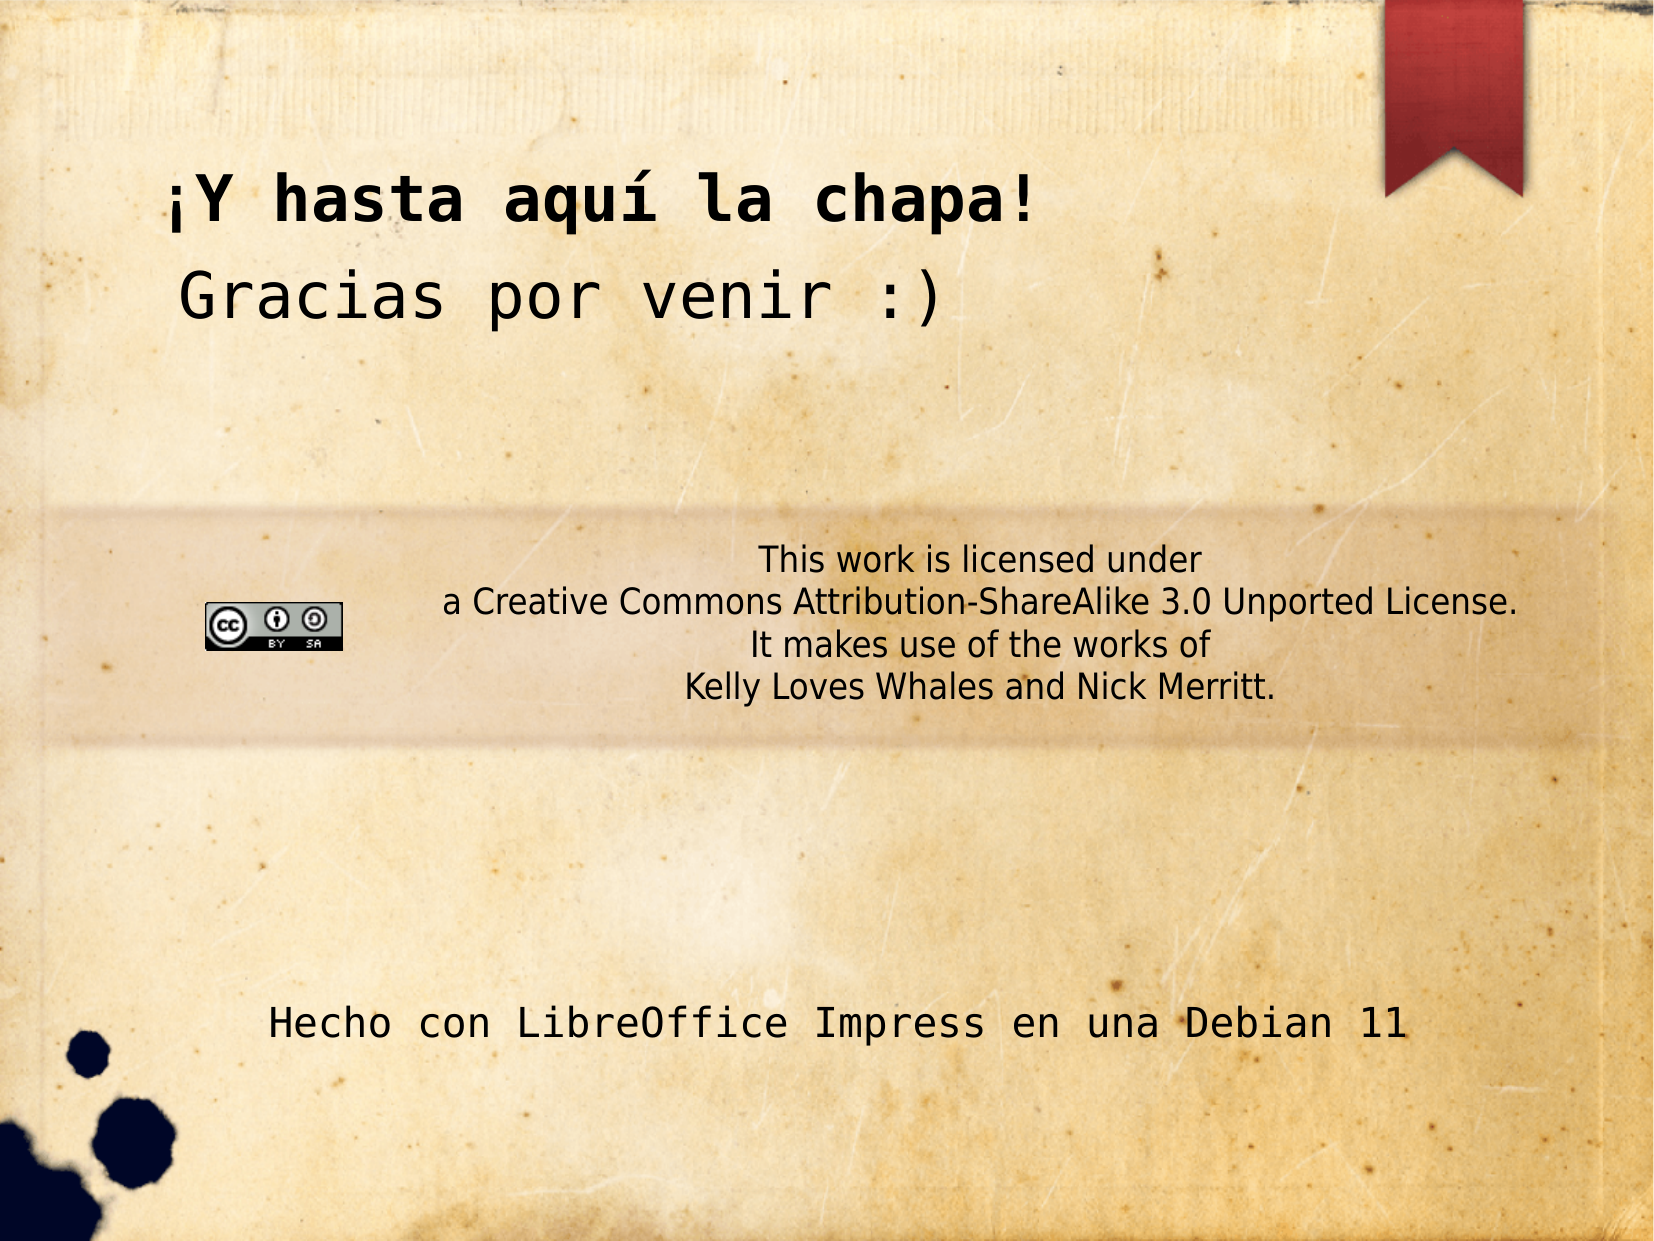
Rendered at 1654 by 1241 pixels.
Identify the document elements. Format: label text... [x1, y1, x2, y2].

list ¡Y hasta aquí la chapa! Gracias por venir :) [150, 75, 1051, 563]
title This work is licensed under a Creative Commons Attribution-ShareAlike 3.0 Unported License. It makes use of the works of Kelly Loves Whales and Nick Merritt. [431, 519, 1530, 727]
list Hecho con LibreOffice Impress en una Debian 11 [262, 937, 1463, 1238]
picture [0, 0, 1654, 1241]
